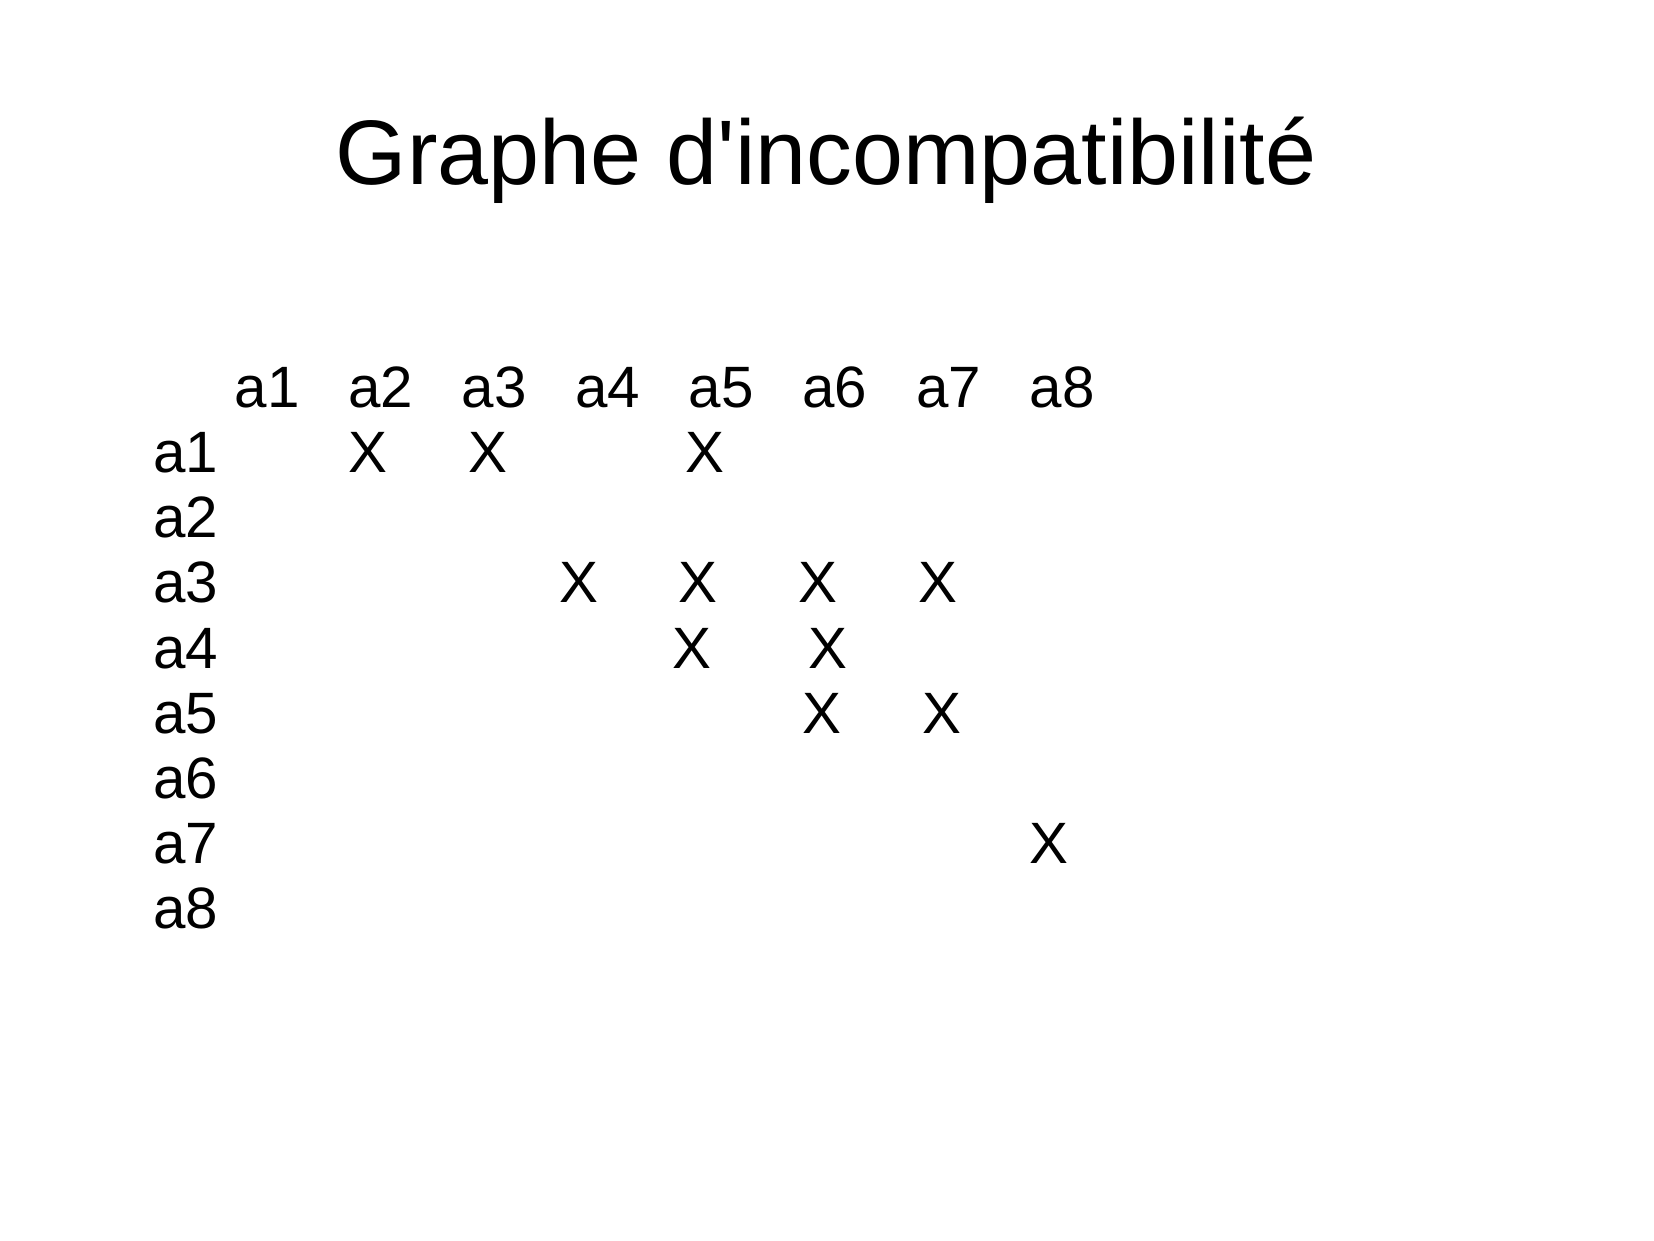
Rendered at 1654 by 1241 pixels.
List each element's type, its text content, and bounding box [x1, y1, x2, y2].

title Graphe d'incompatibilité [82, 56, 1571, 250]
list a1 a2 a3 a4 a5 a6 a7 a8 a1 X X X a2 a3 X X X X a4 X X a5 X X a6 a7 X a8 [82, 290, 1571, 1094]
